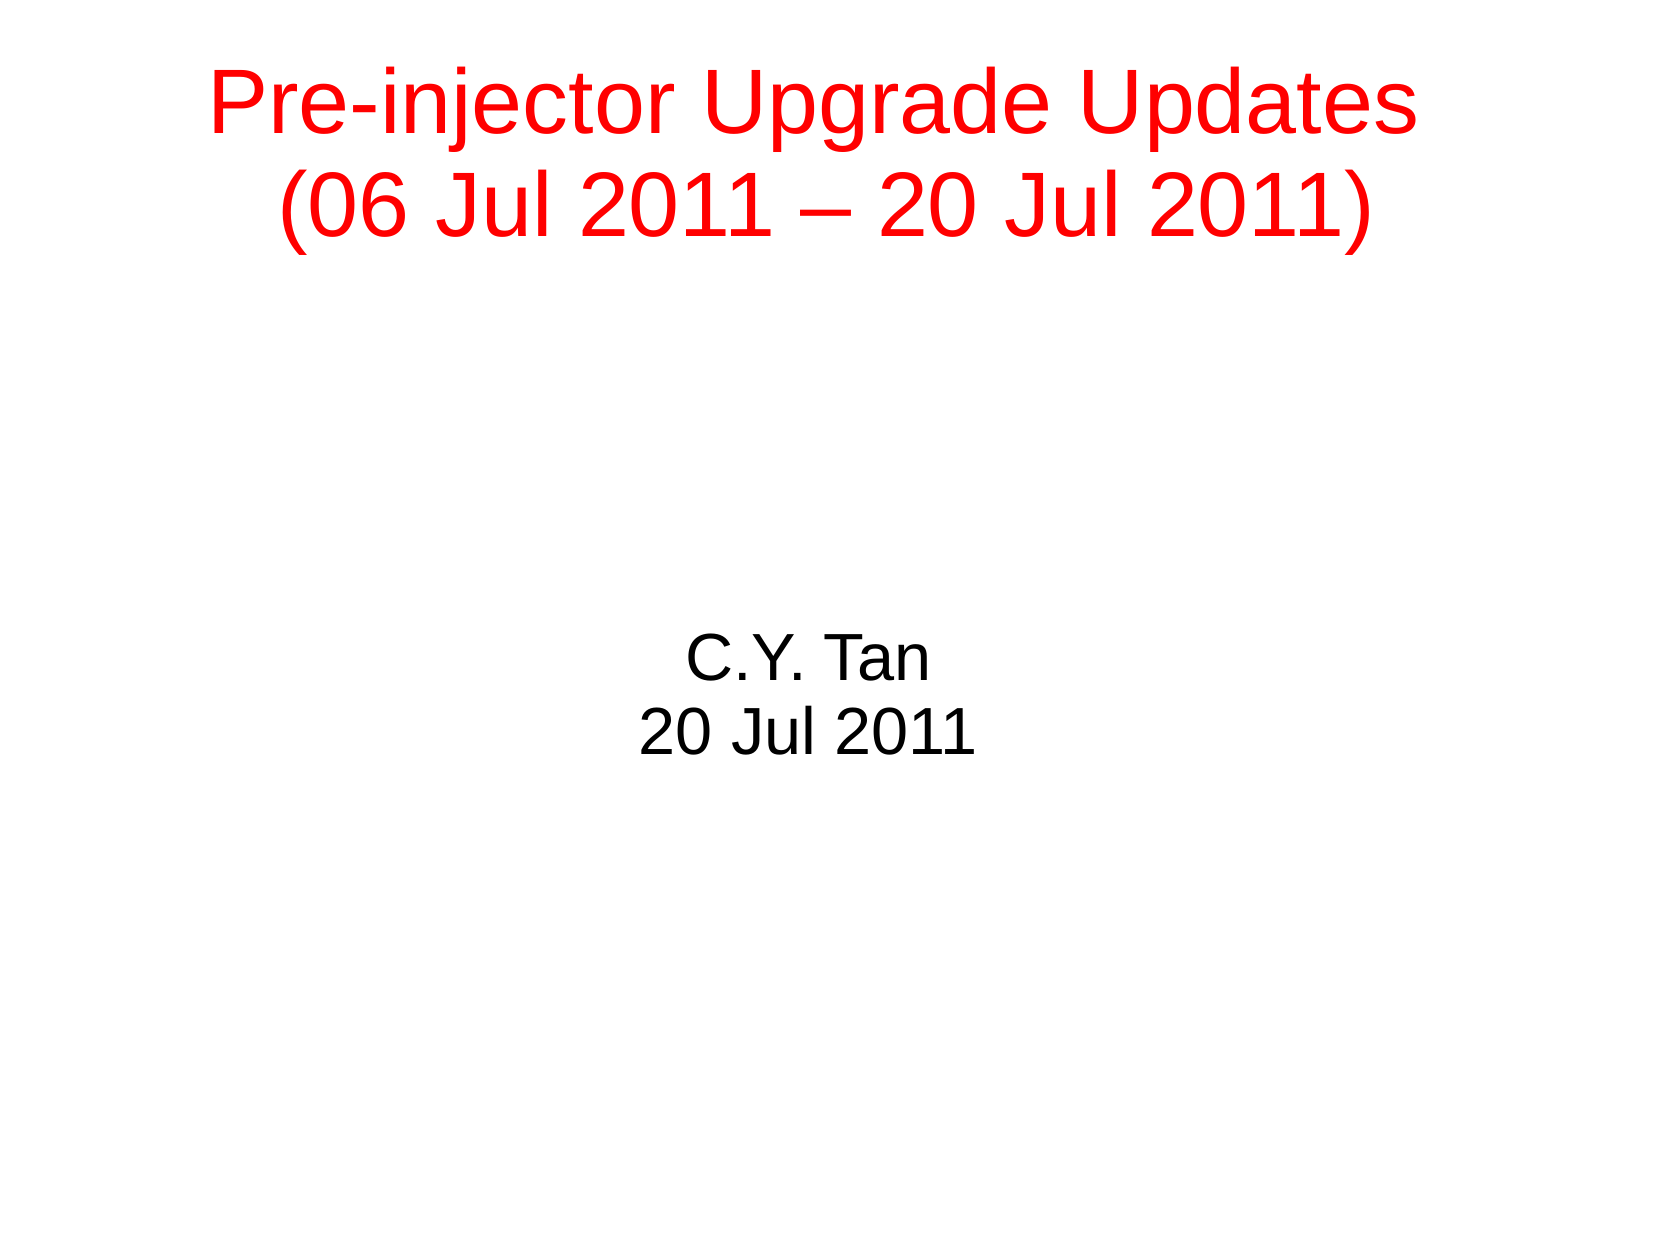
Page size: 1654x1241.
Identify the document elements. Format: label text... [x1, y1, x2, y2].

subtitle C.Y. Tan 20 Jul 2011 [64, 292, 1553, 1097]
title Pre-injector Upgrade Updates (06 Jul 2011 – 20 Jul 2011) [82, 50, 1571, 256]
